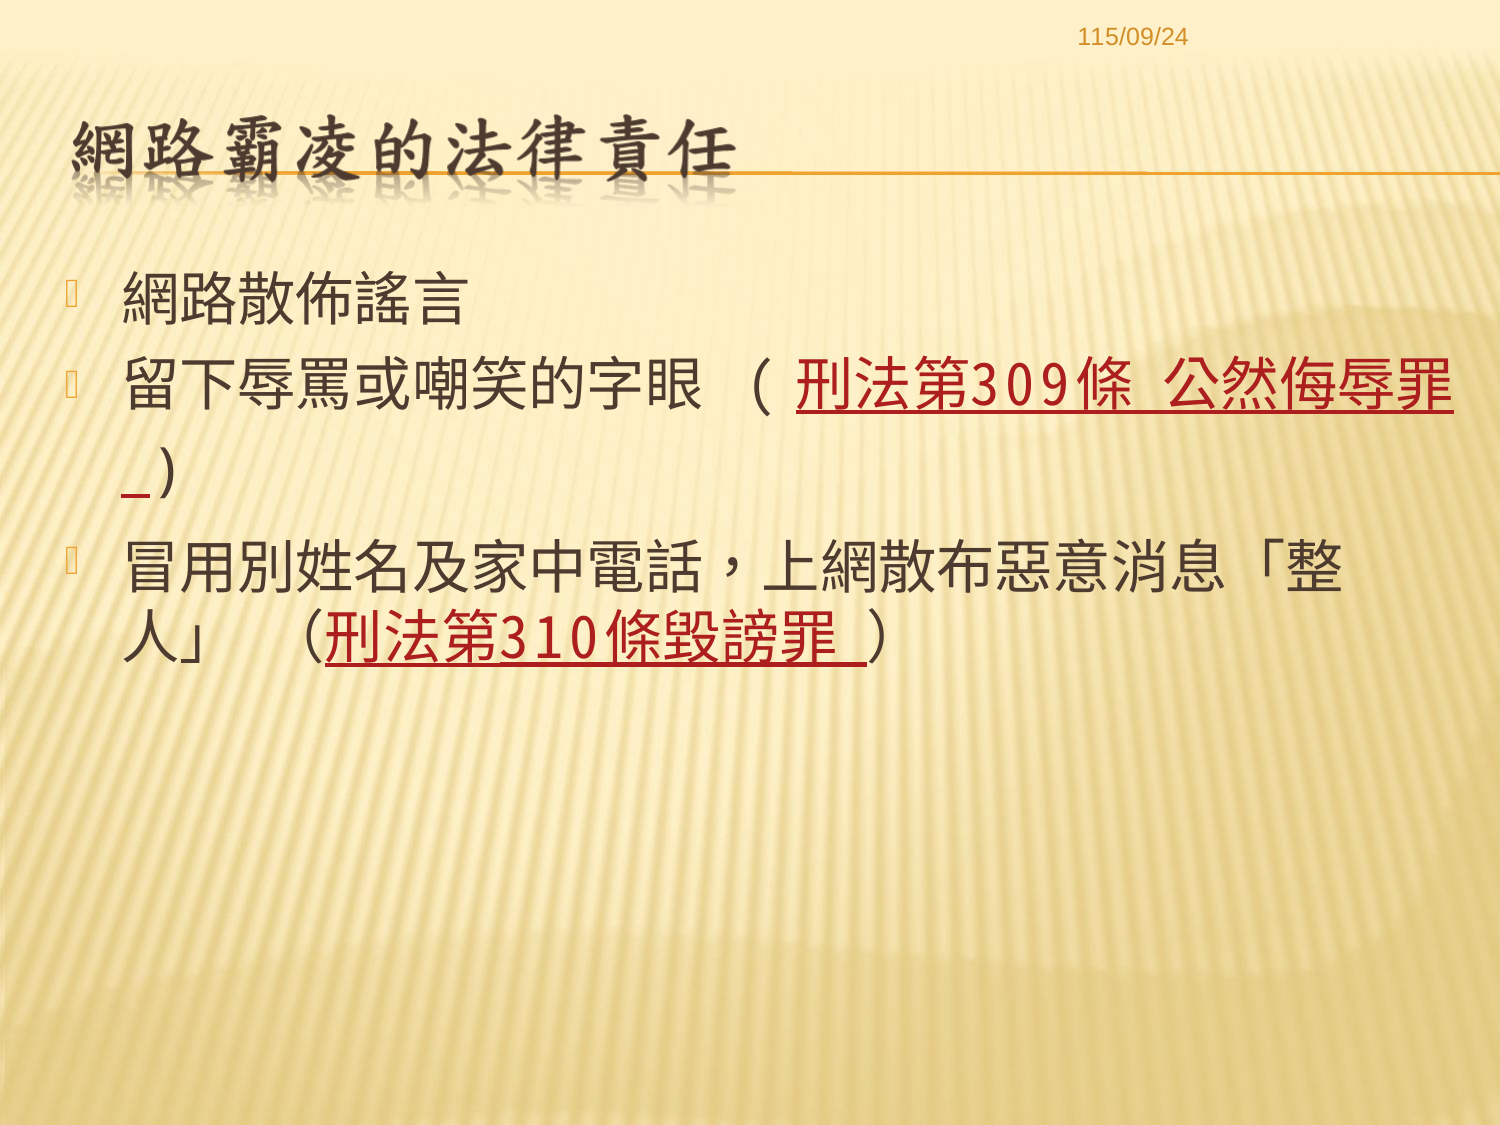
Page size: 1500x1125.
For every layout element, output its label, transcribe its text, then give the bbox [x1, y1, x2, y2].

list 網路散佈謠言 留下辱罵或嘲笑的字眼 (刑法第309條 公然侮辱罪 ) 冒用別姓名及家中電話，上網散布惡意消息「整人」 （刑法第310條毀謗罪 ） [50, 254, 1476, 998]
text_box 111/03/15 [1062, 12, 1476, 60]
picture [0, 0, 1500, 1125]
